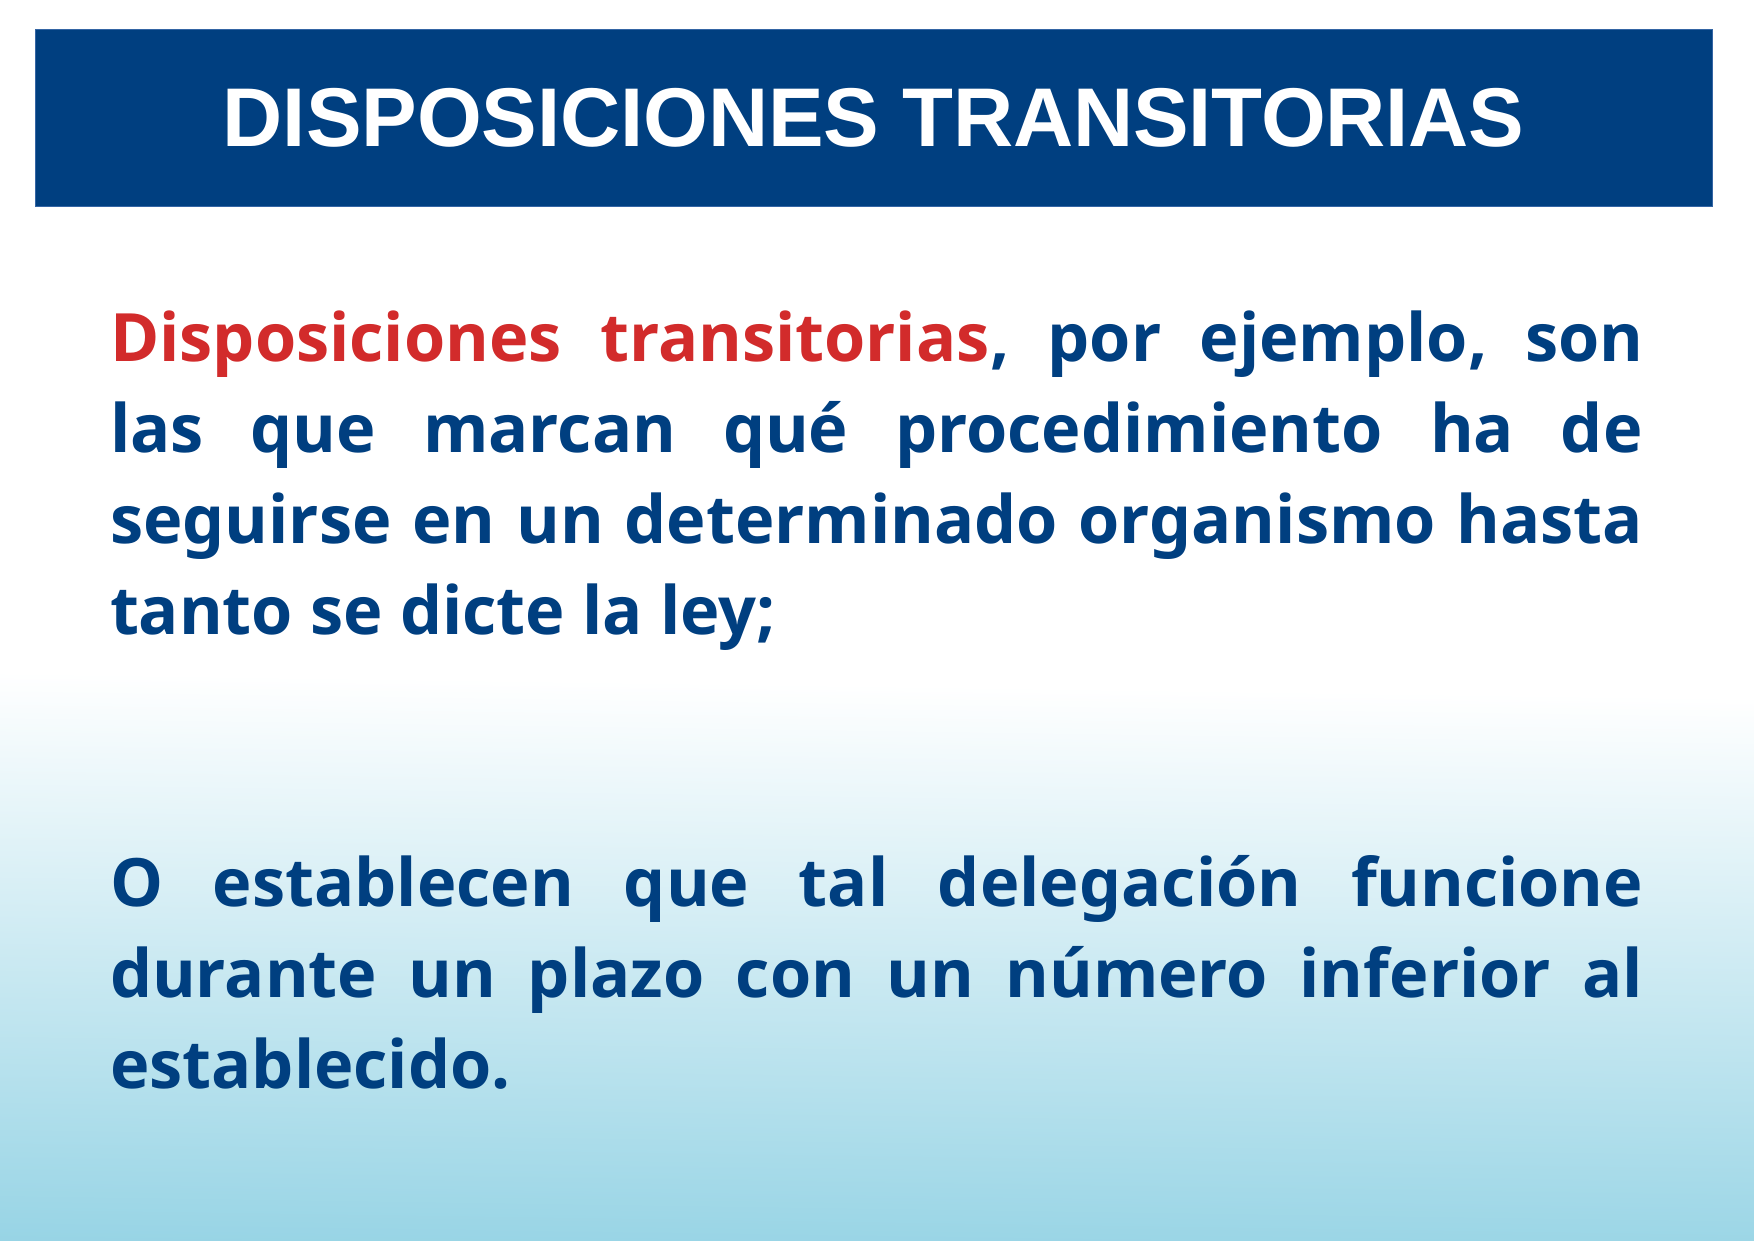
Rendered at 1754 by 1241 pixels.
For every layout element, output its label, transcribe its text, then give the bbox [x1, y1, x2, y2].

subtitle Disposiciones transitorias, por ejemplo, son las que marcan qué procedimiento ha de seguirse en un determinado organismo hasta tanto se dicte la ley; O establecen que tal delegación funcione durante un plazo con un número inferior al establecido. [105, 236, 1649, 1205]
text_box DISPOSICIONES TRANSITORIAS [35, 29, 1713, 207]
